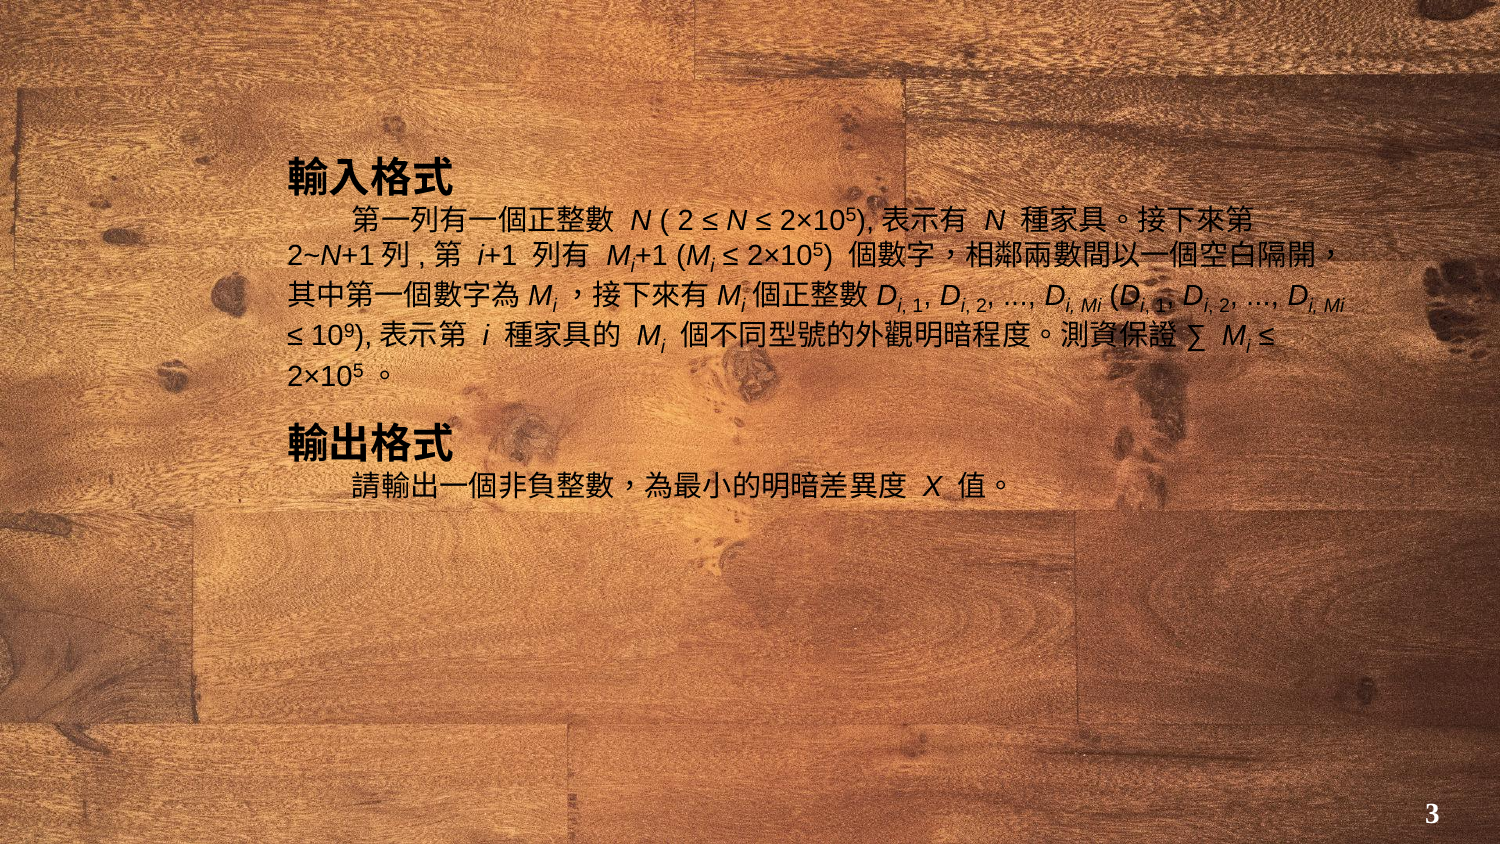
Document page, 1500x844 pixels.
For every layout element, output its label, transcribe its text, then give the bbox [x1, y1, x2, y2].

slide_number 3 [1410, 779, 1500, 844]
text_box 輸入格式 第一列有一個正整數 N ( 2 ≤ N ≤ 2×105),表示有 N 種家具。接下來第 2~N+1列,第 i+1 列有 Mi+1 (Mi ≤ 2×105) 個數字，相鄰兩數間以一個空白隔開，其中第一個數字為Mi，接下來有Mi個正整數Di, 1, Di, 2, ..., Di, Mi (Di, 1, Di, 2, ..., Di, Mi ≤ 109),表示第 i 種家具的 Mi 個不同型號的外觀明暗程度。測資保證 ∑ Mi ≤ 2×105。 輸出格式 請輸出一個非負整數，為最小的明暗差異度 X 值。 [272, 119, 1362, 579]
